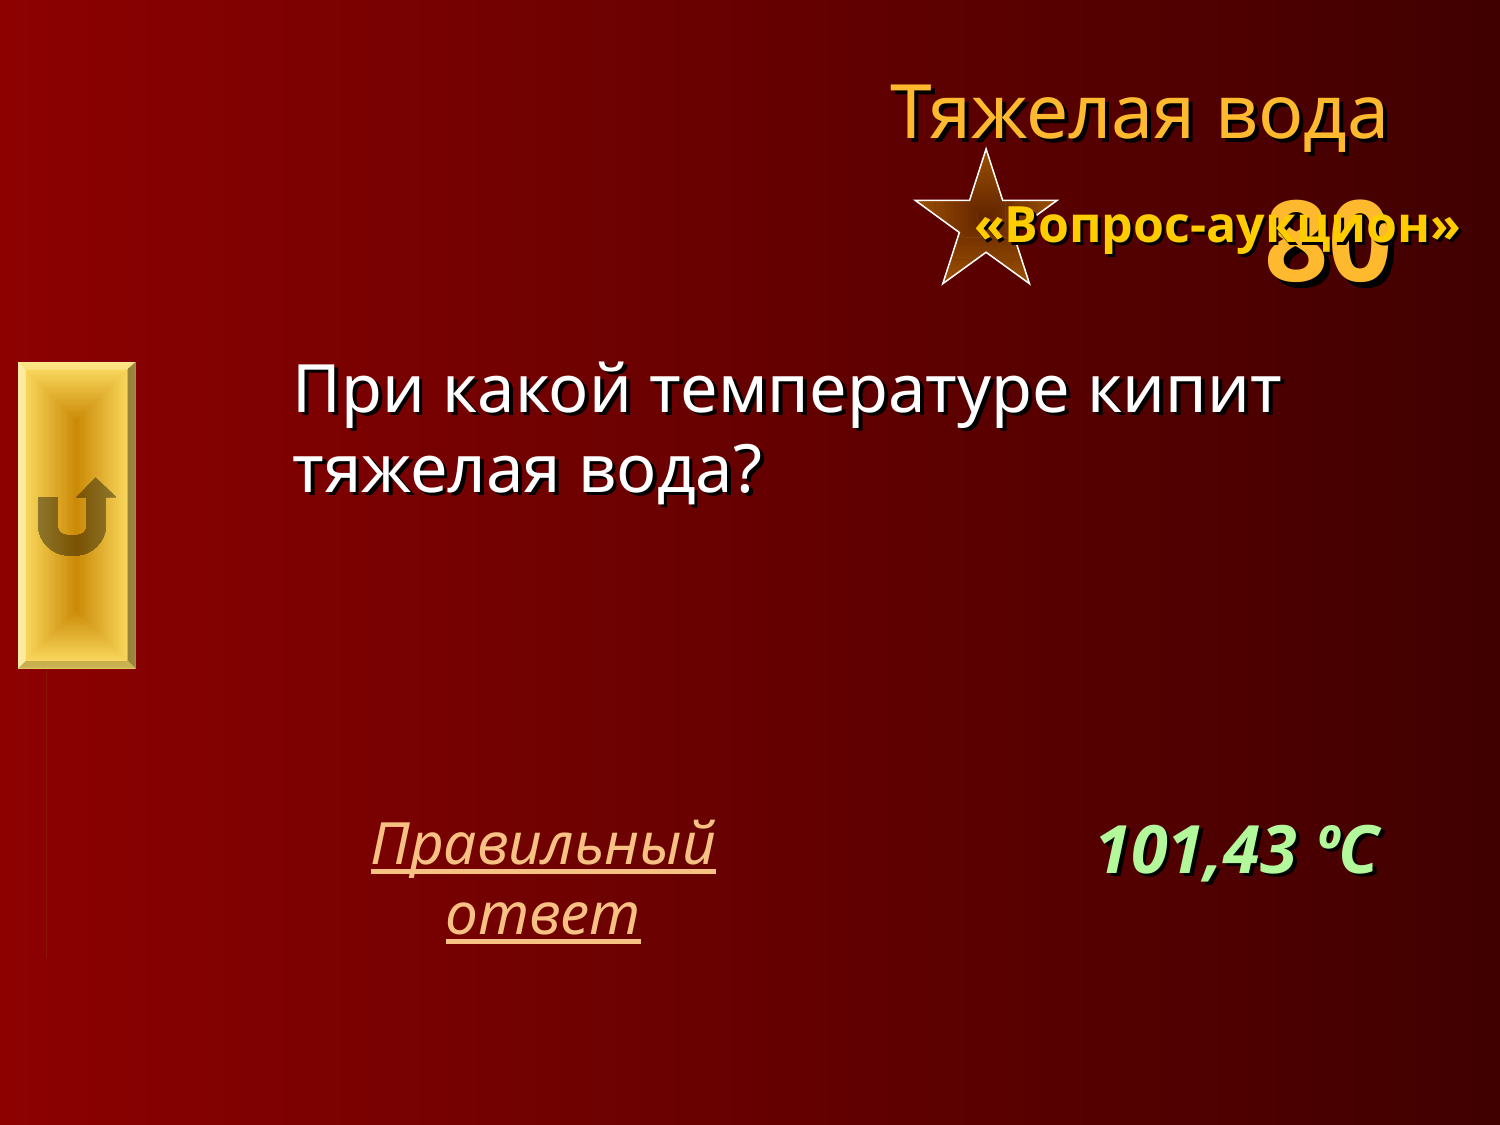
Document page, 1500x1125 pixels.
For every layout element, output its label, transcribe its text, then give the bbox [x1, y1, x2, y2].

text_box [19, 361, 136, 669]
text_box Правильный ответ [253, 798, 833, 882]
title Тяжелая вода [797, 54, 1483, 161]
text_box 101,43 ºС [253, 798, 1412, 1094]
text_box «Вопрос-аукцион» [915, 148, 1058, 284]
text_box 60 [17, 361, 26, 669]
text_box 80 [1234, 160, 1424, 291]
subtitle При какой температуре кипит тяжелая вода? [277, 337, 1447, 764]
